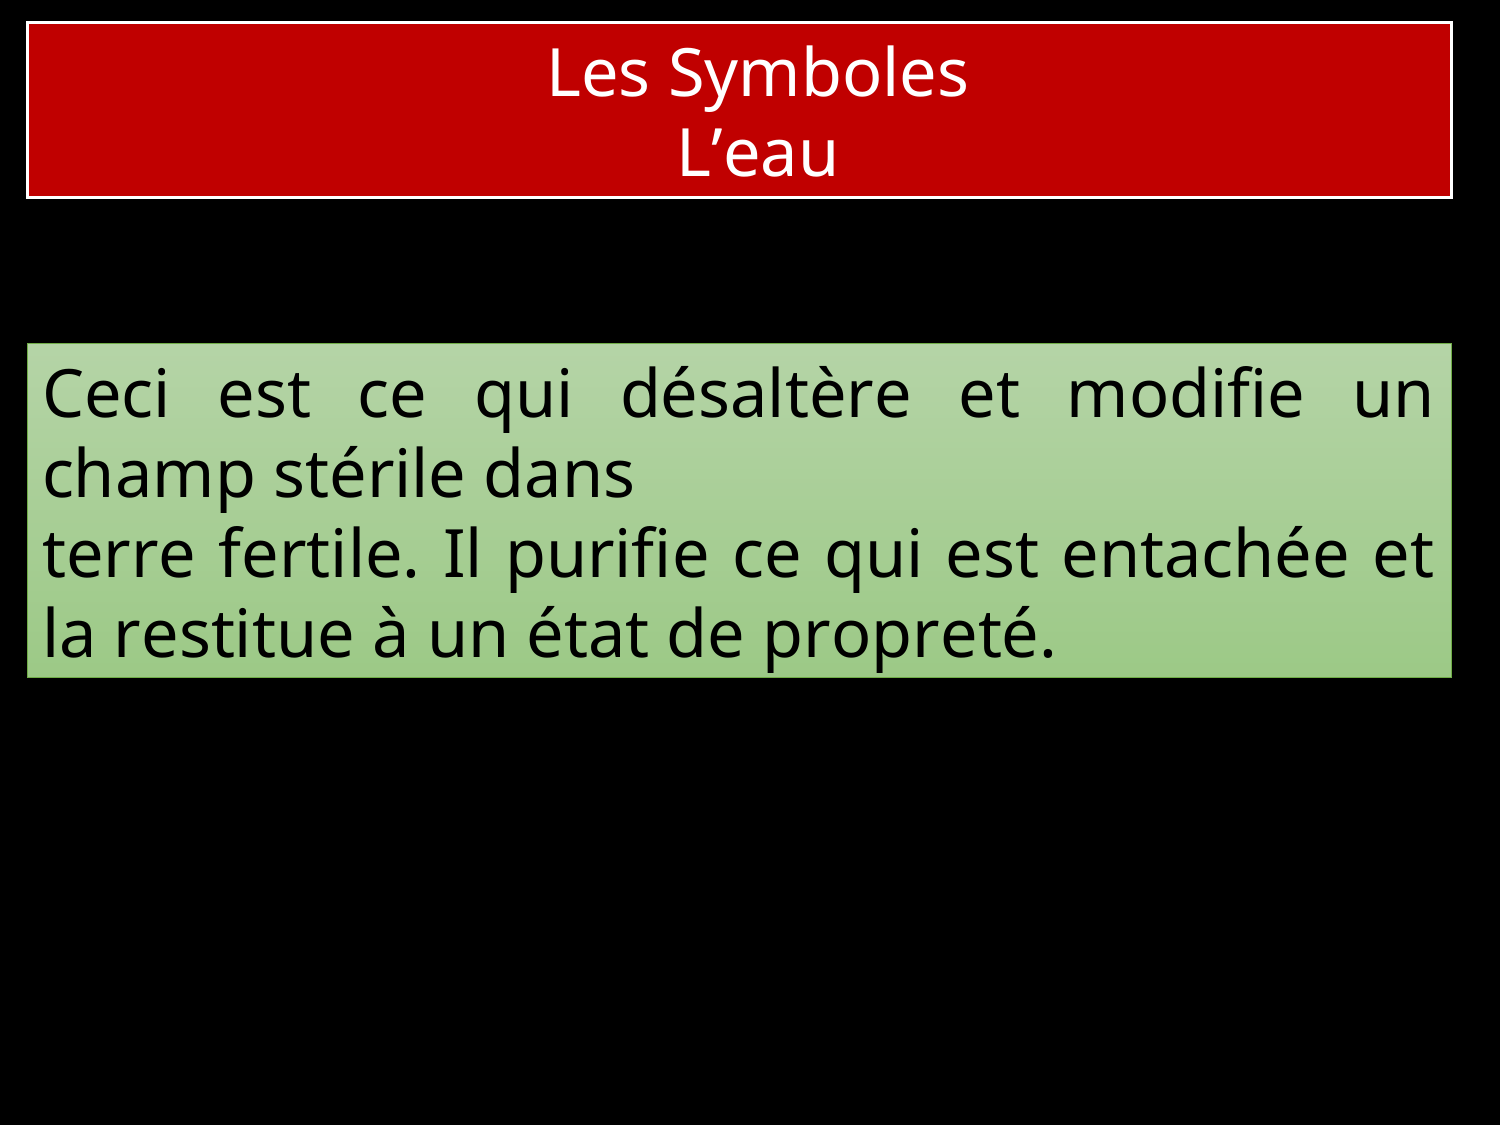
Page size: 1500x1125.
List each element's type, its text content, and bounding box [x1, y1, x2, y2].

text_box Ceci est ce qui désaltère et modifie un champ stérile dans terre fertile. Il purifie ce qui est entachée et la restitue à un état de propreté. [27, 343, 1452, 678]
text_box Les Symboles L’eau [27, 22, 1452, 198]
